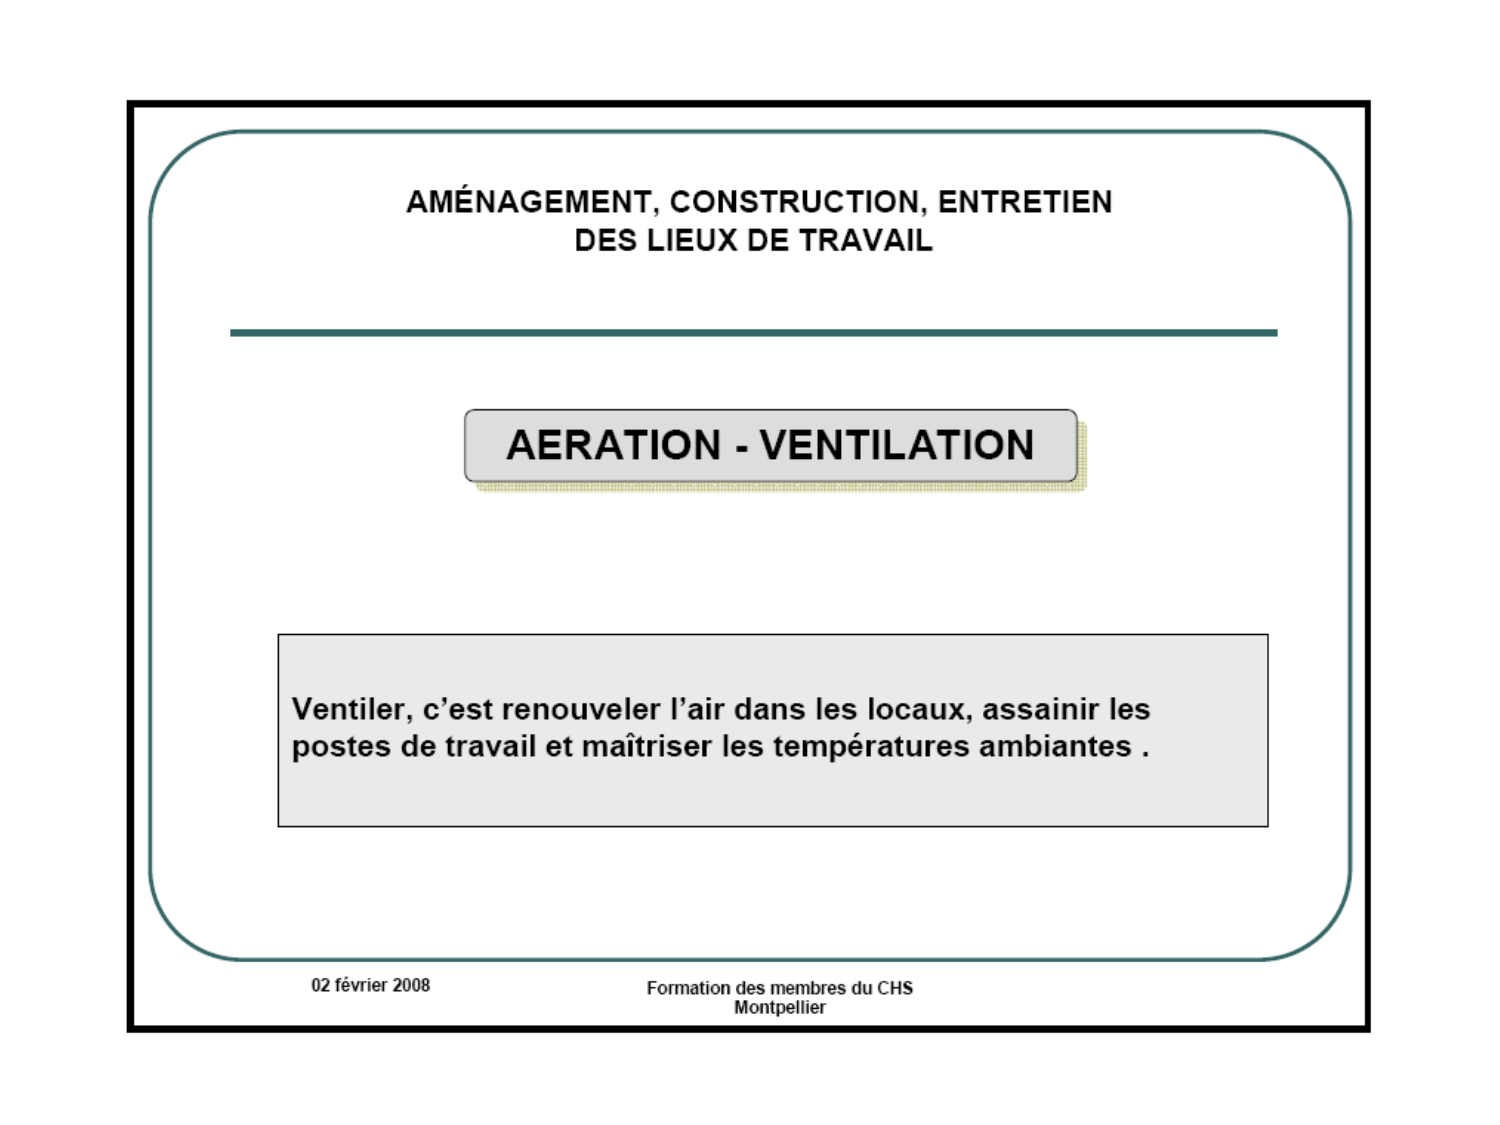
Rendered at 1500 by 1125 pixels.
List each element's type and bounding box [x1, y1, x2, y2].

picture [124, 87, 1376, 1038]
